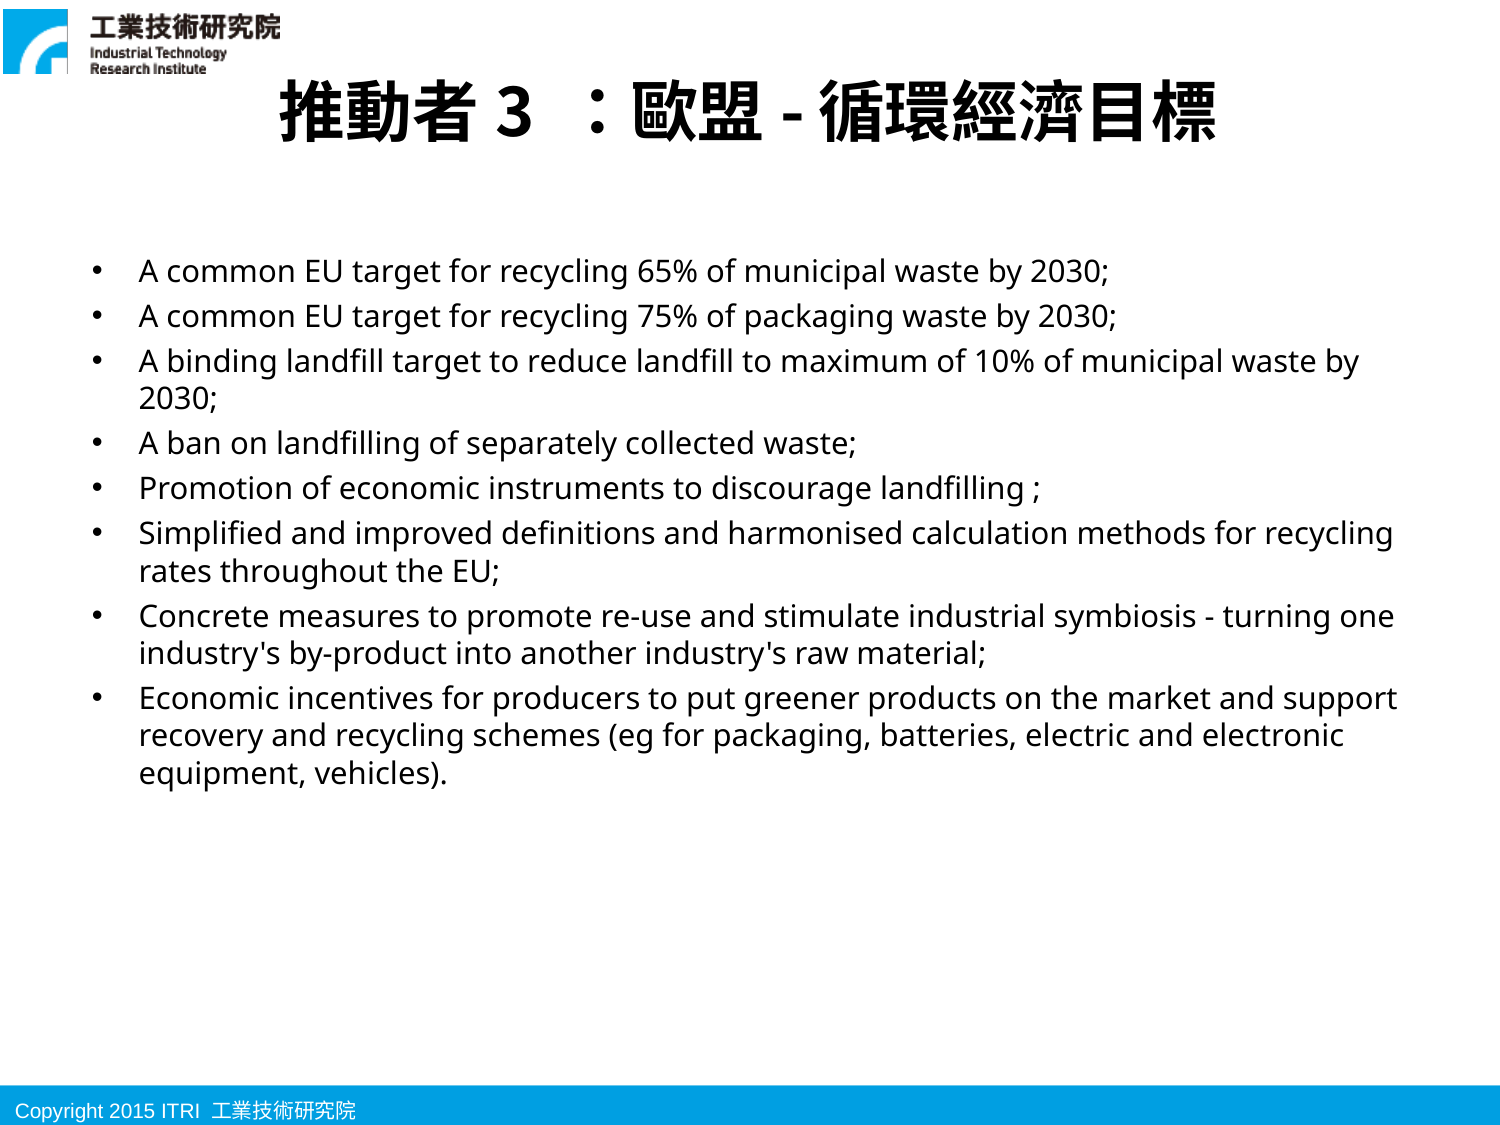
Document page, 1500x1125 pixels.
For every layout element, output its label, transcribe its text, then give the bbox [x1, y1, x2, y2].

title 推動者3 ：歐盟-循環經濟目標 [111, 37, 1387, 183]
list A common EU target for recycling 65% of municipal waste by 2030; A common EU target for recycling 75% of packaging waste by 2030; A binding landfill target to reduce landfill to maximum of 10% of municipal waste by 2030; A ban on landfilling of separately collected waste; Promotion of economic instruments to discourage landfilling ; Simplified and improved definitions and harmonised calculation methods for recycling rates throughout the EU; Concrete measures to promote re-use and stimulate industrial symbiosis - turning one industry's by-product into another industry's raw material; Economic incentives for producers to put greener products on the market and support recovery and recycling schemes (eg for packaging, batteries, electric and electronic equipment, vehicles). [76, 243, 1444, 800]
picture [19, 9, 280, 74]
